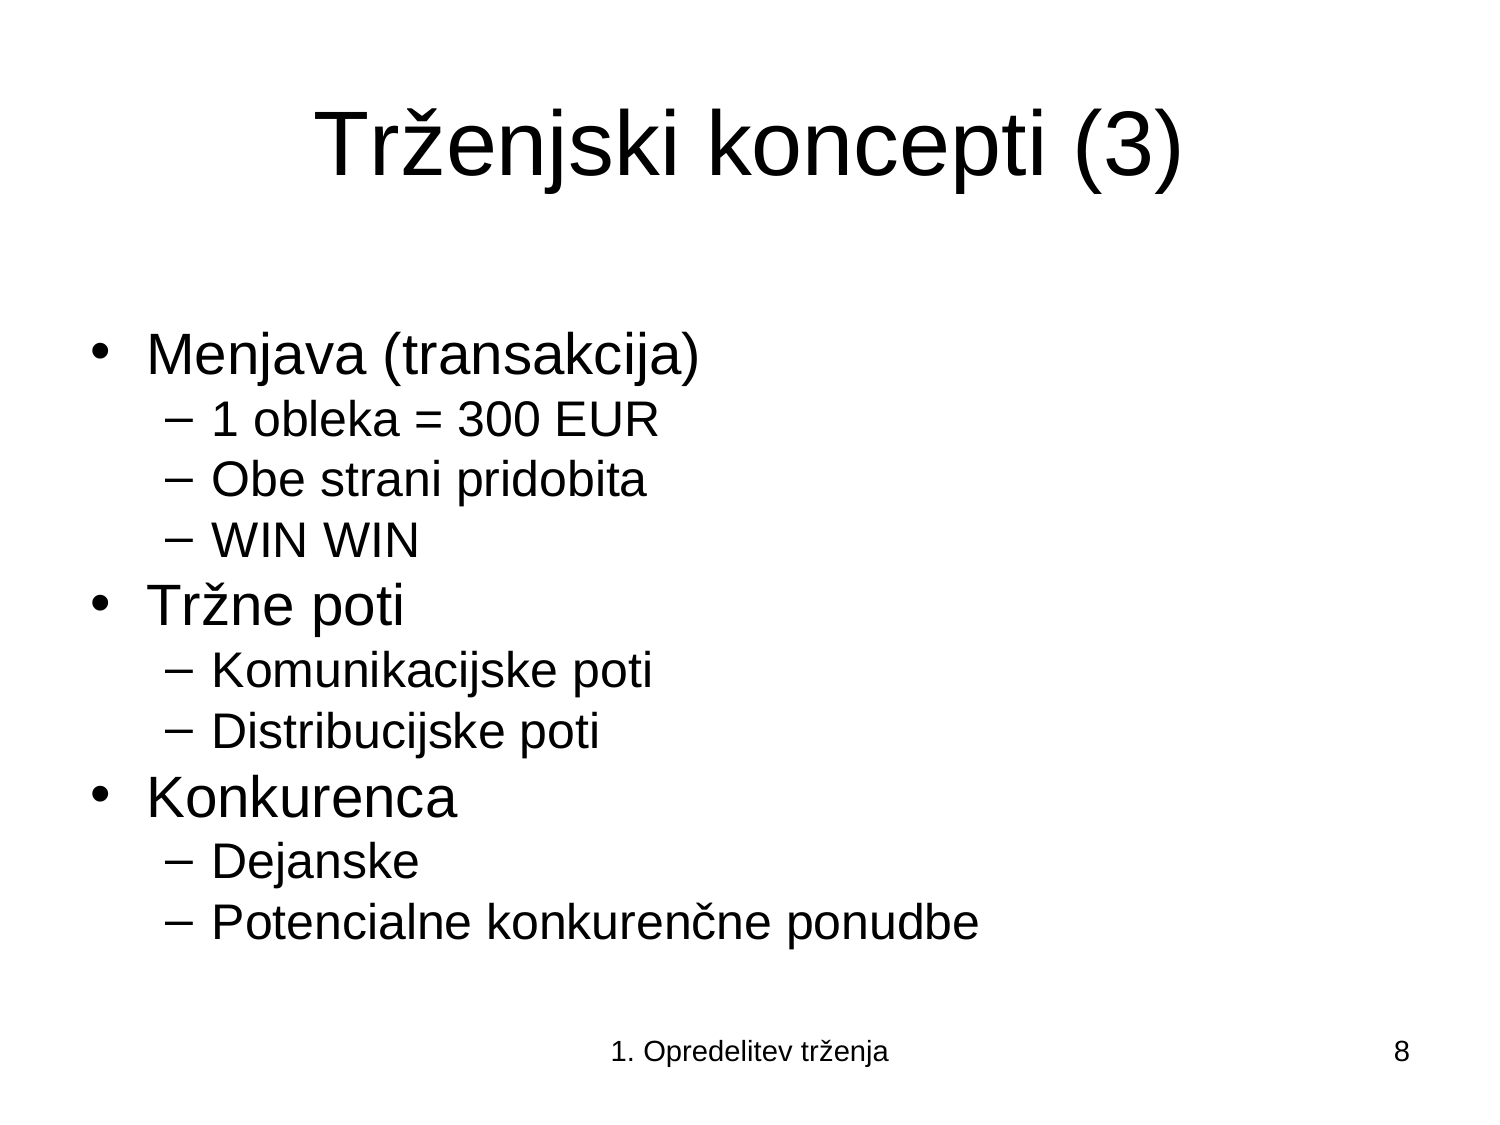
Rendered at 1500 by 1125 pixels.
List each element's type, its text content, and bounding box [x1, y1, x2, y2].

list Menjava (transakcija) 1 obleka = 300 EUR Obe strani pridobita WIN WIN Tržne poti Komunikacijske poti Distribucijske poti Konkurenca Dejanske Potencialne konkurenčne ponudbe [75, 262, 1426, 1023]
text_box 1. Opredelitev trženja [512, 1024, 988, 1103]
text_box <number> [1074, 1024, 1426, 1103]
title Trženjski koncepti (3) [75, 45, 1426, 233]
